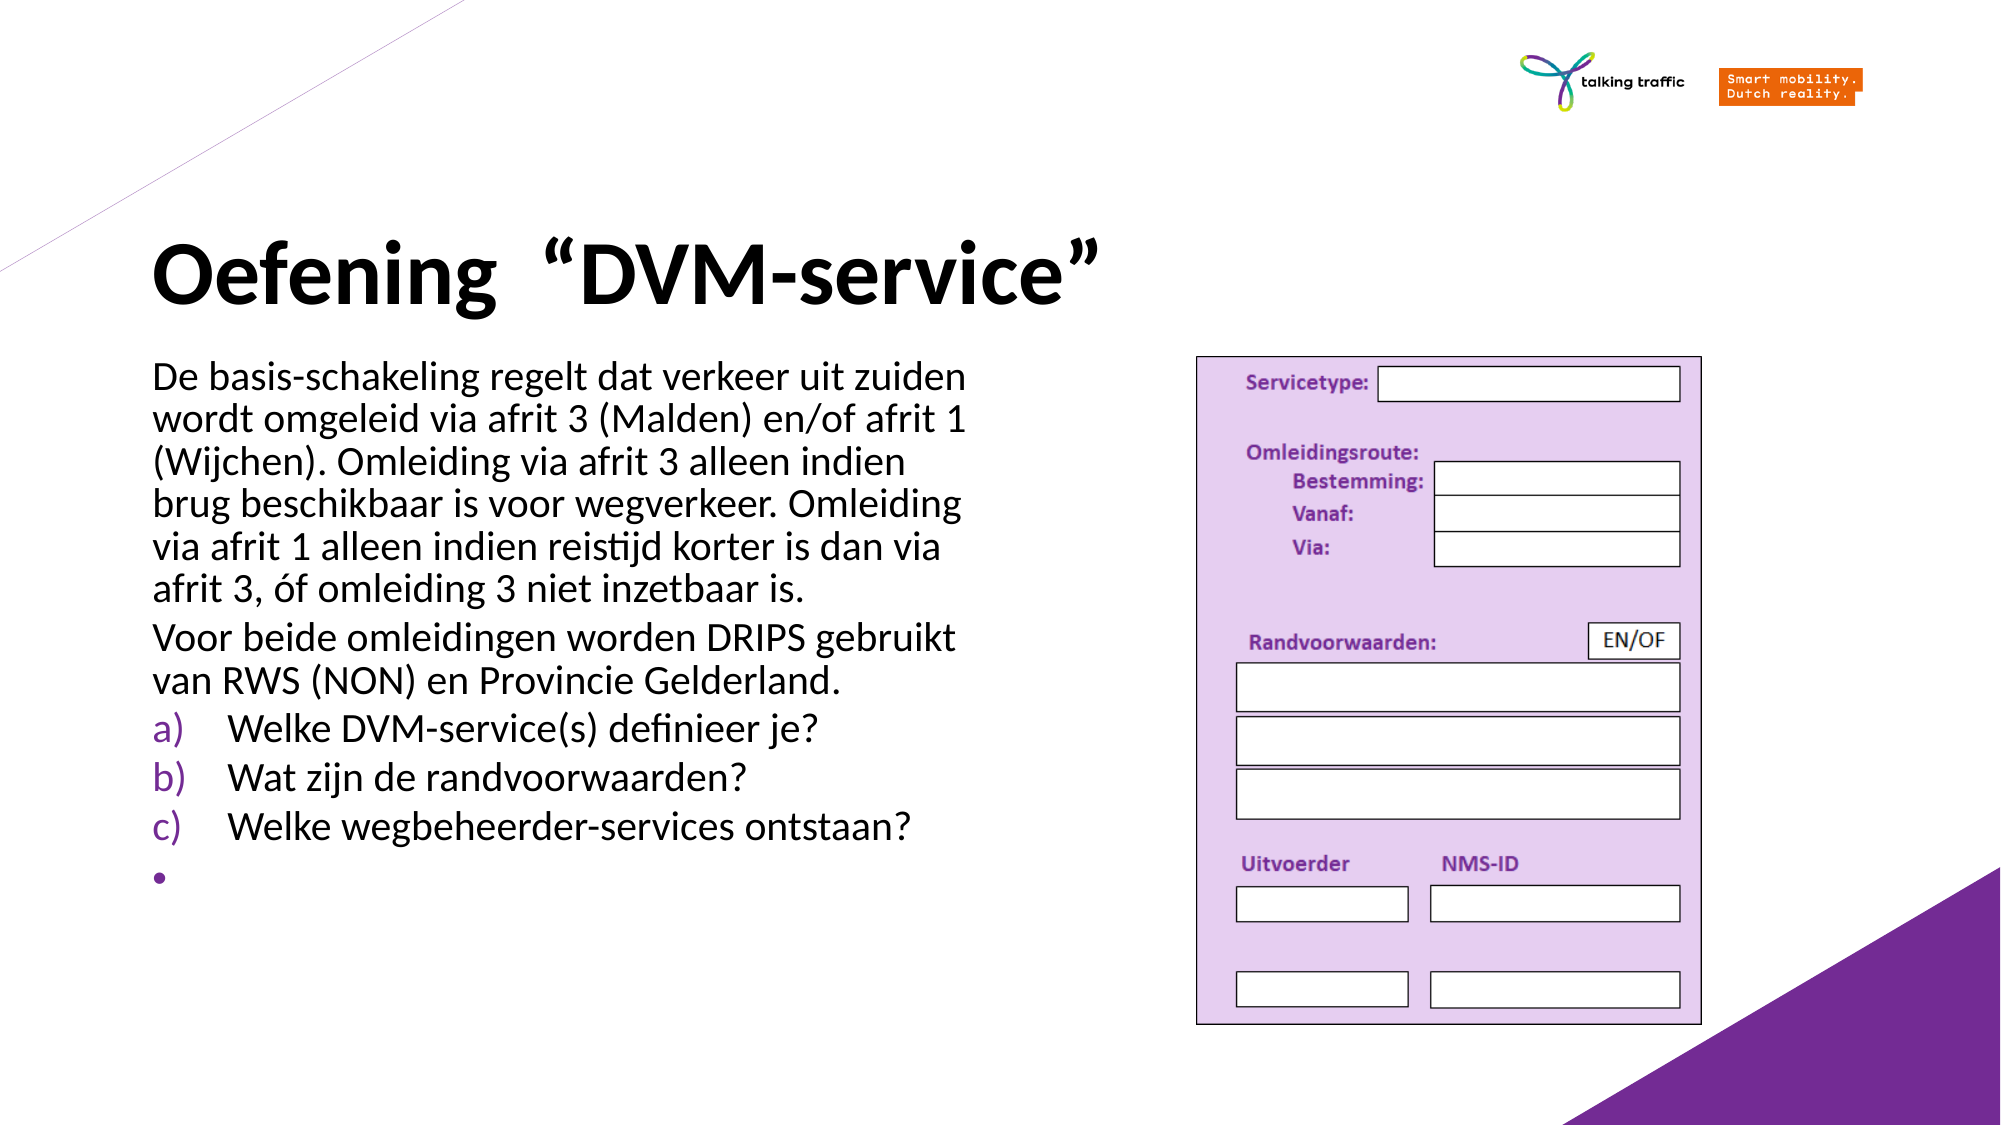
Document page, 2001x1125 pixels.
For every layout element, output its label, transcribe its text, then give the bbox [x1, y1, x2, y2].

list De basis-schakeling regelt dat verkeer uit zuiden wordt omgeleid via afrit 3 (Malden) en/of afrit 1 (Wijchen). Omleiding via afrit 3 alleen indien brug beschikbaar is voor wegverkeer. Omleiding via afrit 1 alleen indien reistijd korter is dan via afrit 3, óf omleiding 3 niet inzetbaar is. Voor beide omleidingen worden DRIPS gebruikt van RWS (NON) en Provincie Gelderland. Welke DVM-service(s) definieer je? Wat zijn de randvoorwaarden? Welke wegbeheerder-services ontstaan? [137, 356, 1000, 1014]
picture [1196, 356, 1702, 1025]
text_box 6 [1412, 1042, 1863, 1103]
title Oefening “DVM-service” [137, 165, 1863, 332]
